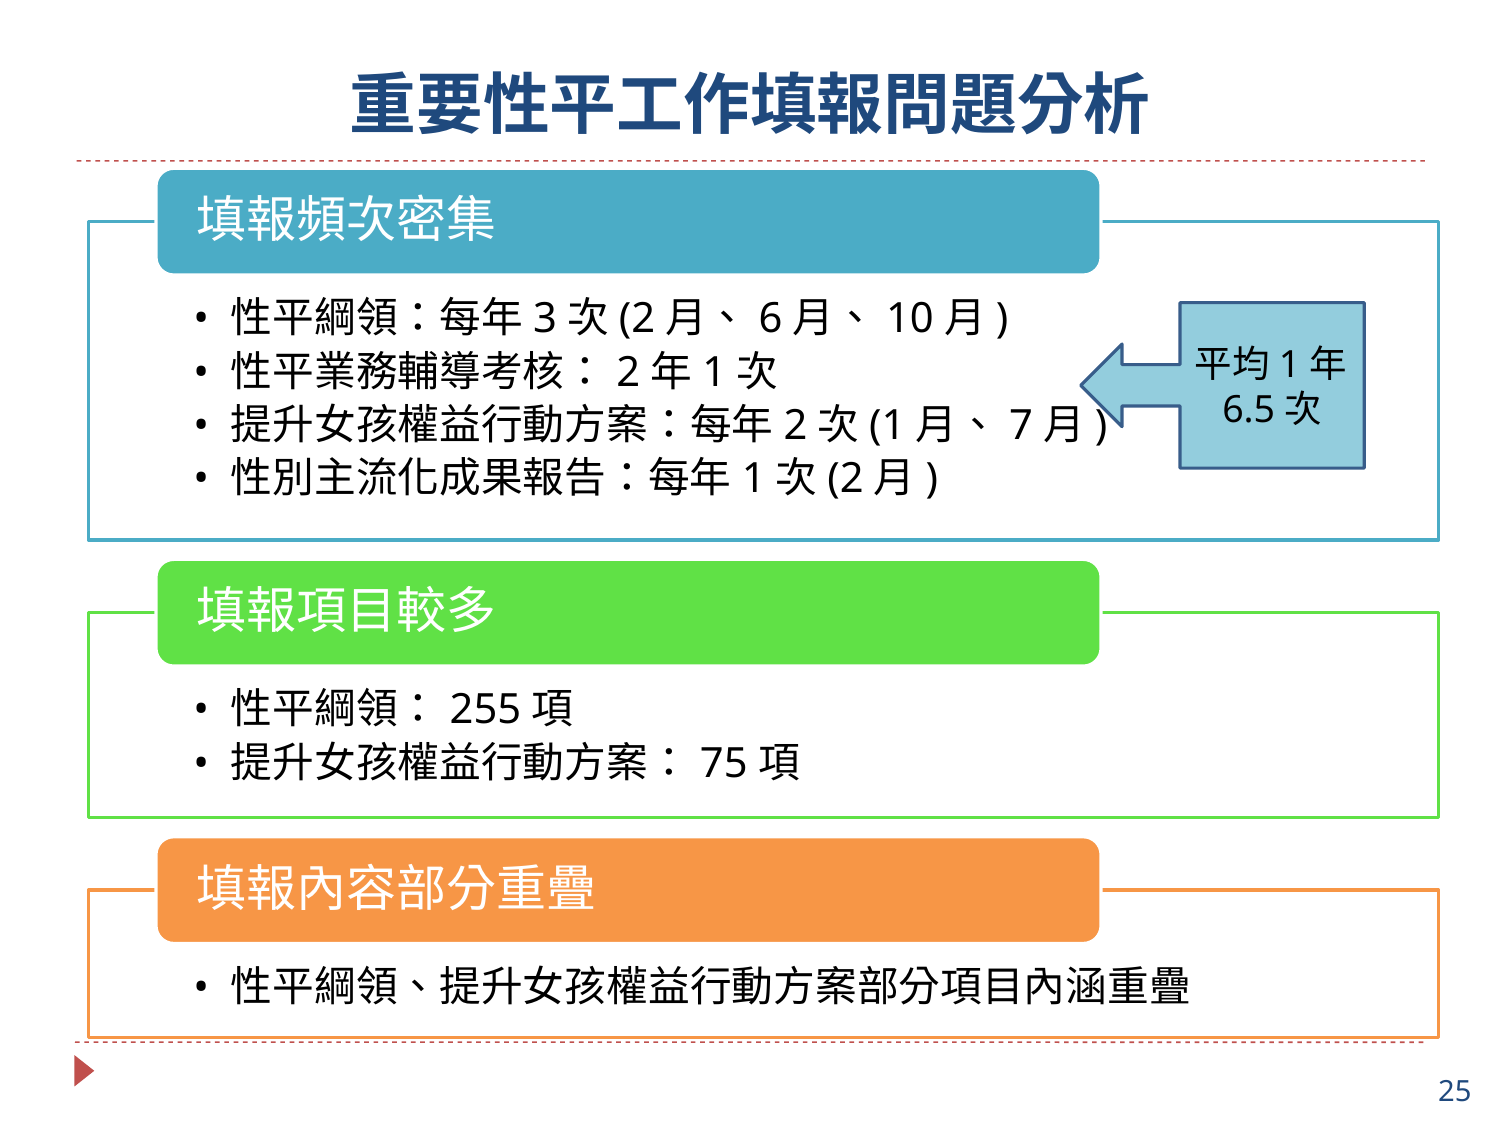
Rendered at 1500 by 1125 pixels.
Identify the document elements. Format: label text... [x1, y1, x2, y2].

text_box 性平綱領、提升女孩權益行動方案部分項目內涵重疊 [88, 890, 1439, 1038]
text_box 25 [1423, 1065, 1500, 1125]
text_box 填報內容部分重疊 [156, 836, 1102, 944]
text_box 性平綱領：每年3次(2月、6月、10月) 性平業務輔導考核：2年1次 提升女孩權益行動方案：每年2次(1月、7月) 性別主流化成果報告：每年1次(2月) [88, 221, 1439, 540]
text_box 填報項目較多 [156, 559, 1102, 667]
title 重要性平工作填報問題分析 [75, 24, 1426, 150]
text_box 平均1年6.5次 [1080, 302, 1365, 469]
text_box 填報頻次密集 [156, 168, 1102, 275]
text_box 性平綱領：255項 提升女孩權益行動方案：75項 [88, 612, 1439, 818]
